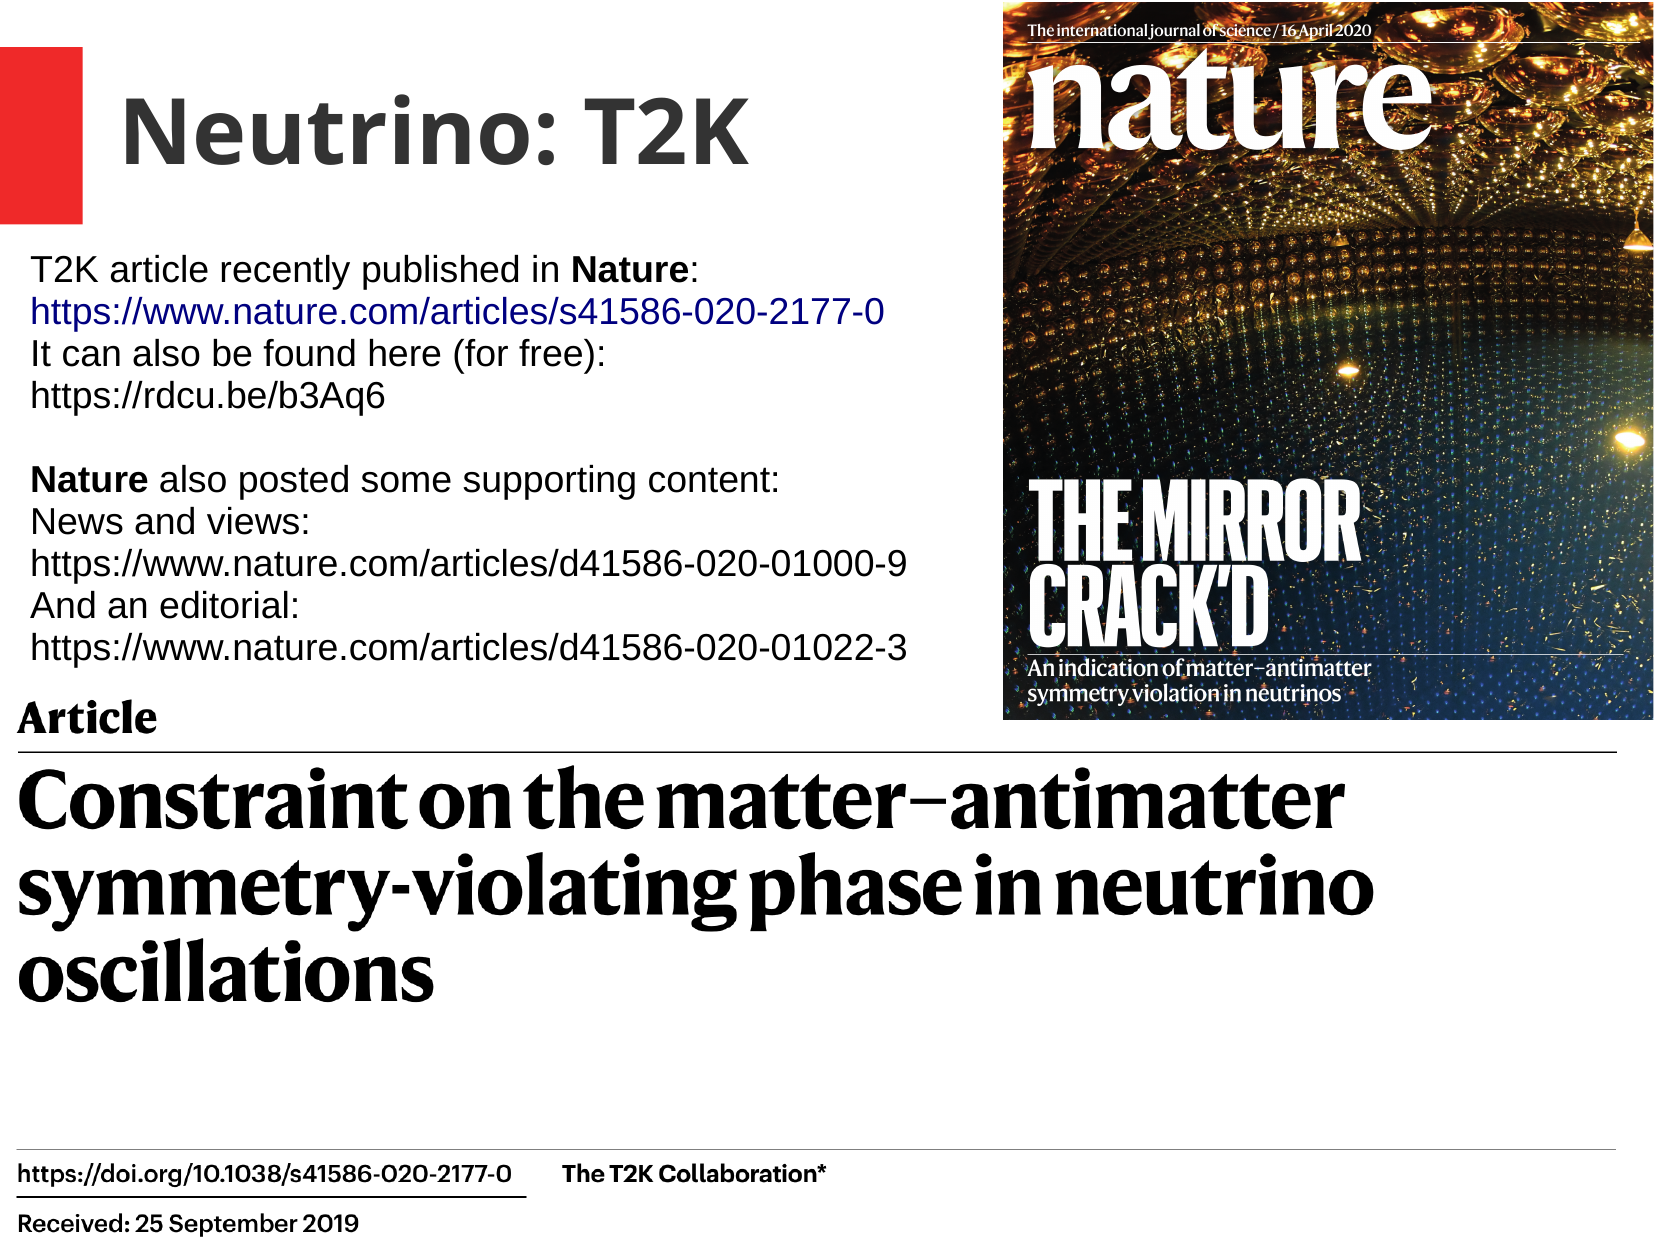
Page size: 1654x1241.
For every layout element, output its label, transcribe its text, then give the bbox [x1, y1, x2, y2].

title Neutrino: T2K [118, 22, 1003, 237]
picture [0, 2, 1654, 1241]
text_box T2K article recently published in Nature: https://www.nature.com/articles/s41586-020-2177-0 It can also be found here (for free): https://rdcu.be/b3Aq6 Nature also posted some supporting content: News and views: https://www.nature.com/articles/d41586-020-01000-9 And an editorial: https://www.nature.com/articles/d41586-020-01022-3 [15, 241, 923, 676]
